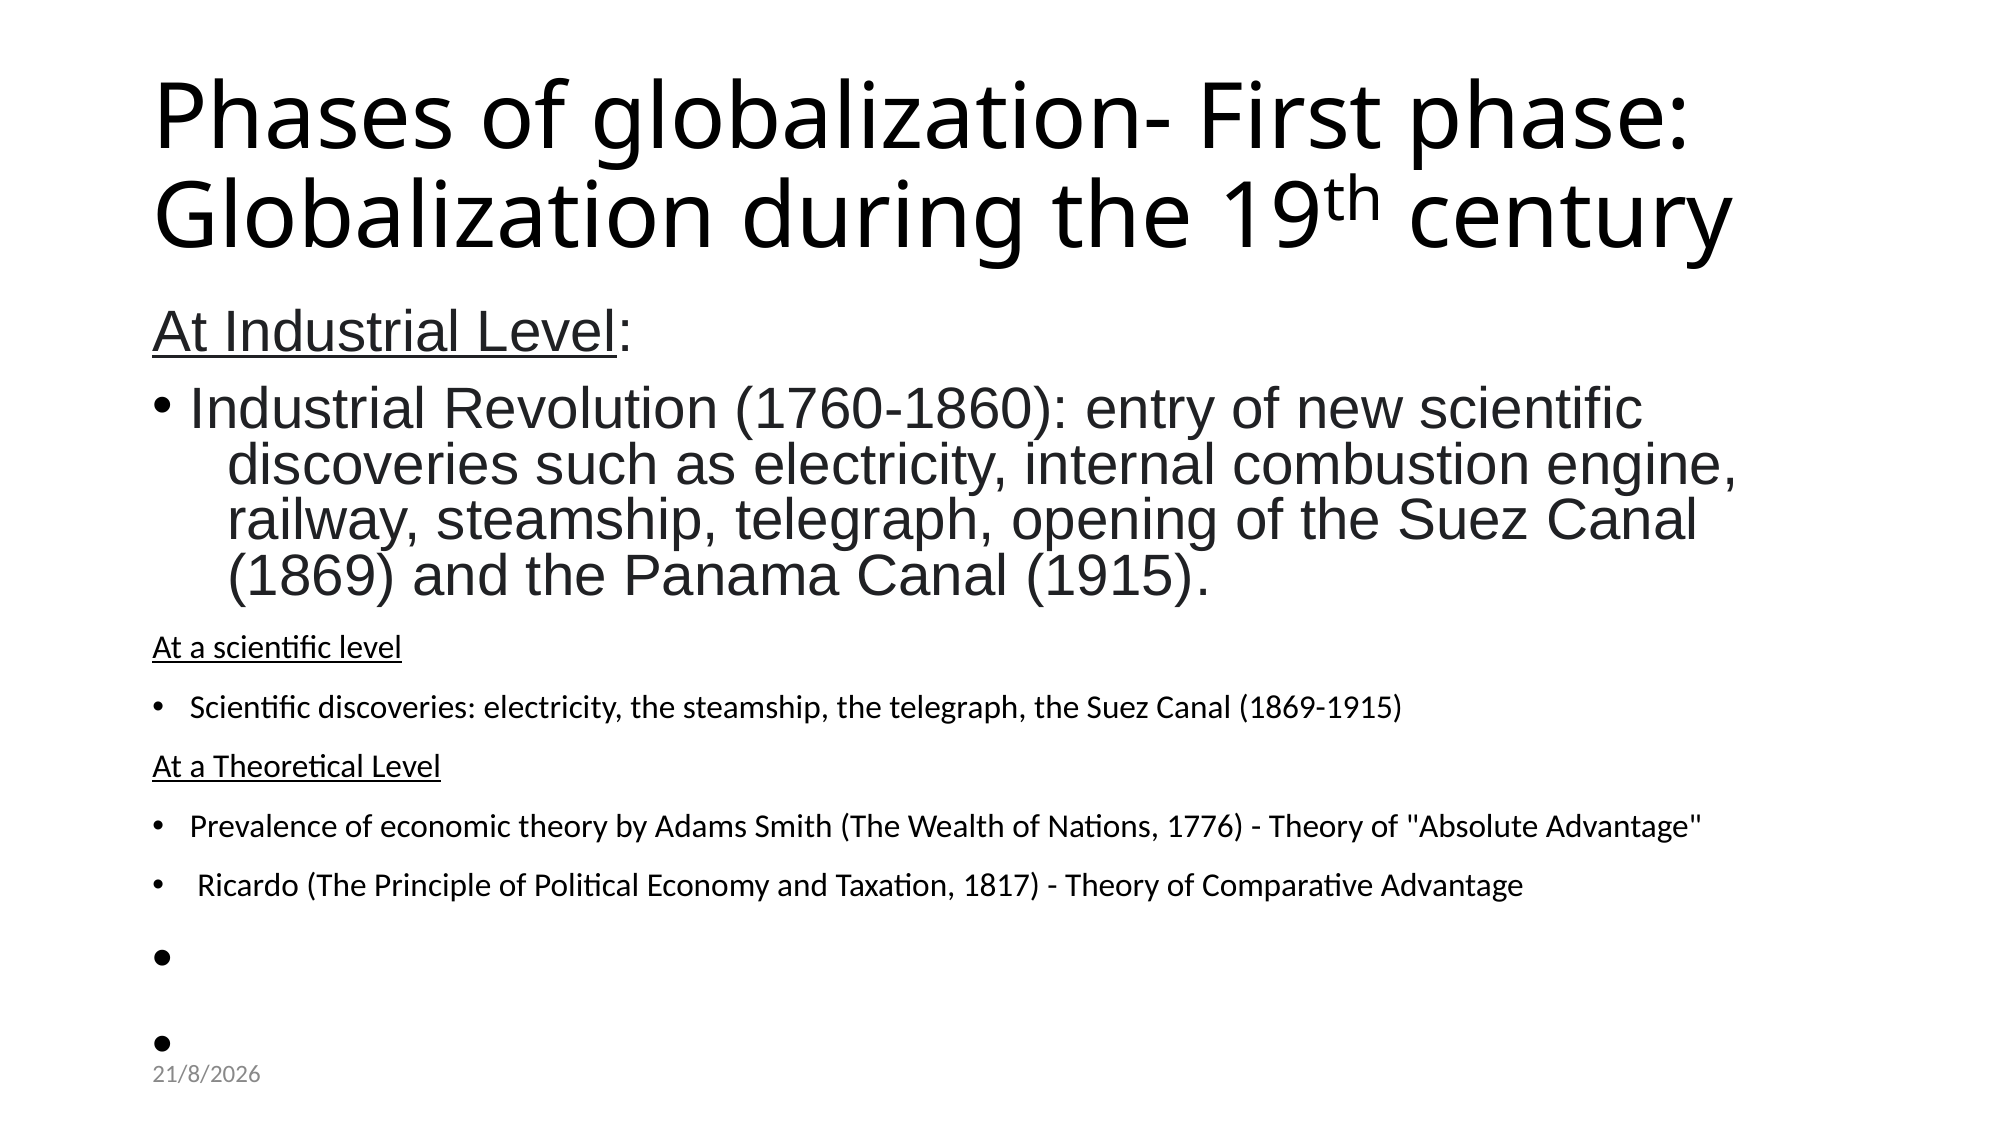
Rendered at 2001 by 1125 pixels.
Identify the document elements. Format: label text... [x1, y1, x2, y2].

text_box 15/3/2022 [137, 1042, 588, 1103]
title Phases of globalization- First phase: Globalization during the 19th century [137, 59, 1863, 278]
list At Industrial Level: Industrial Revolution (1760-1860): entry of new scientific discoveries such as electricity, internal combustion engine, railway, steamship, telegraph, opening of the Suez Canal (1869) and the Panama Canal (1915). At a scientific level Scientific discoveries: electricity, the steamship, the telegraph, the Suez Canal (1869-1915) At a Theoretical Level Prevalence of economic theory by Adams Smith (The Wealth of Nations, 1776) - Theory of "Absolute Advantage" Ricardo (The Principle of Political Economy and Taxation, 1817) - Theory of Comparative Advantage [137, 299, 1863, 1014]
